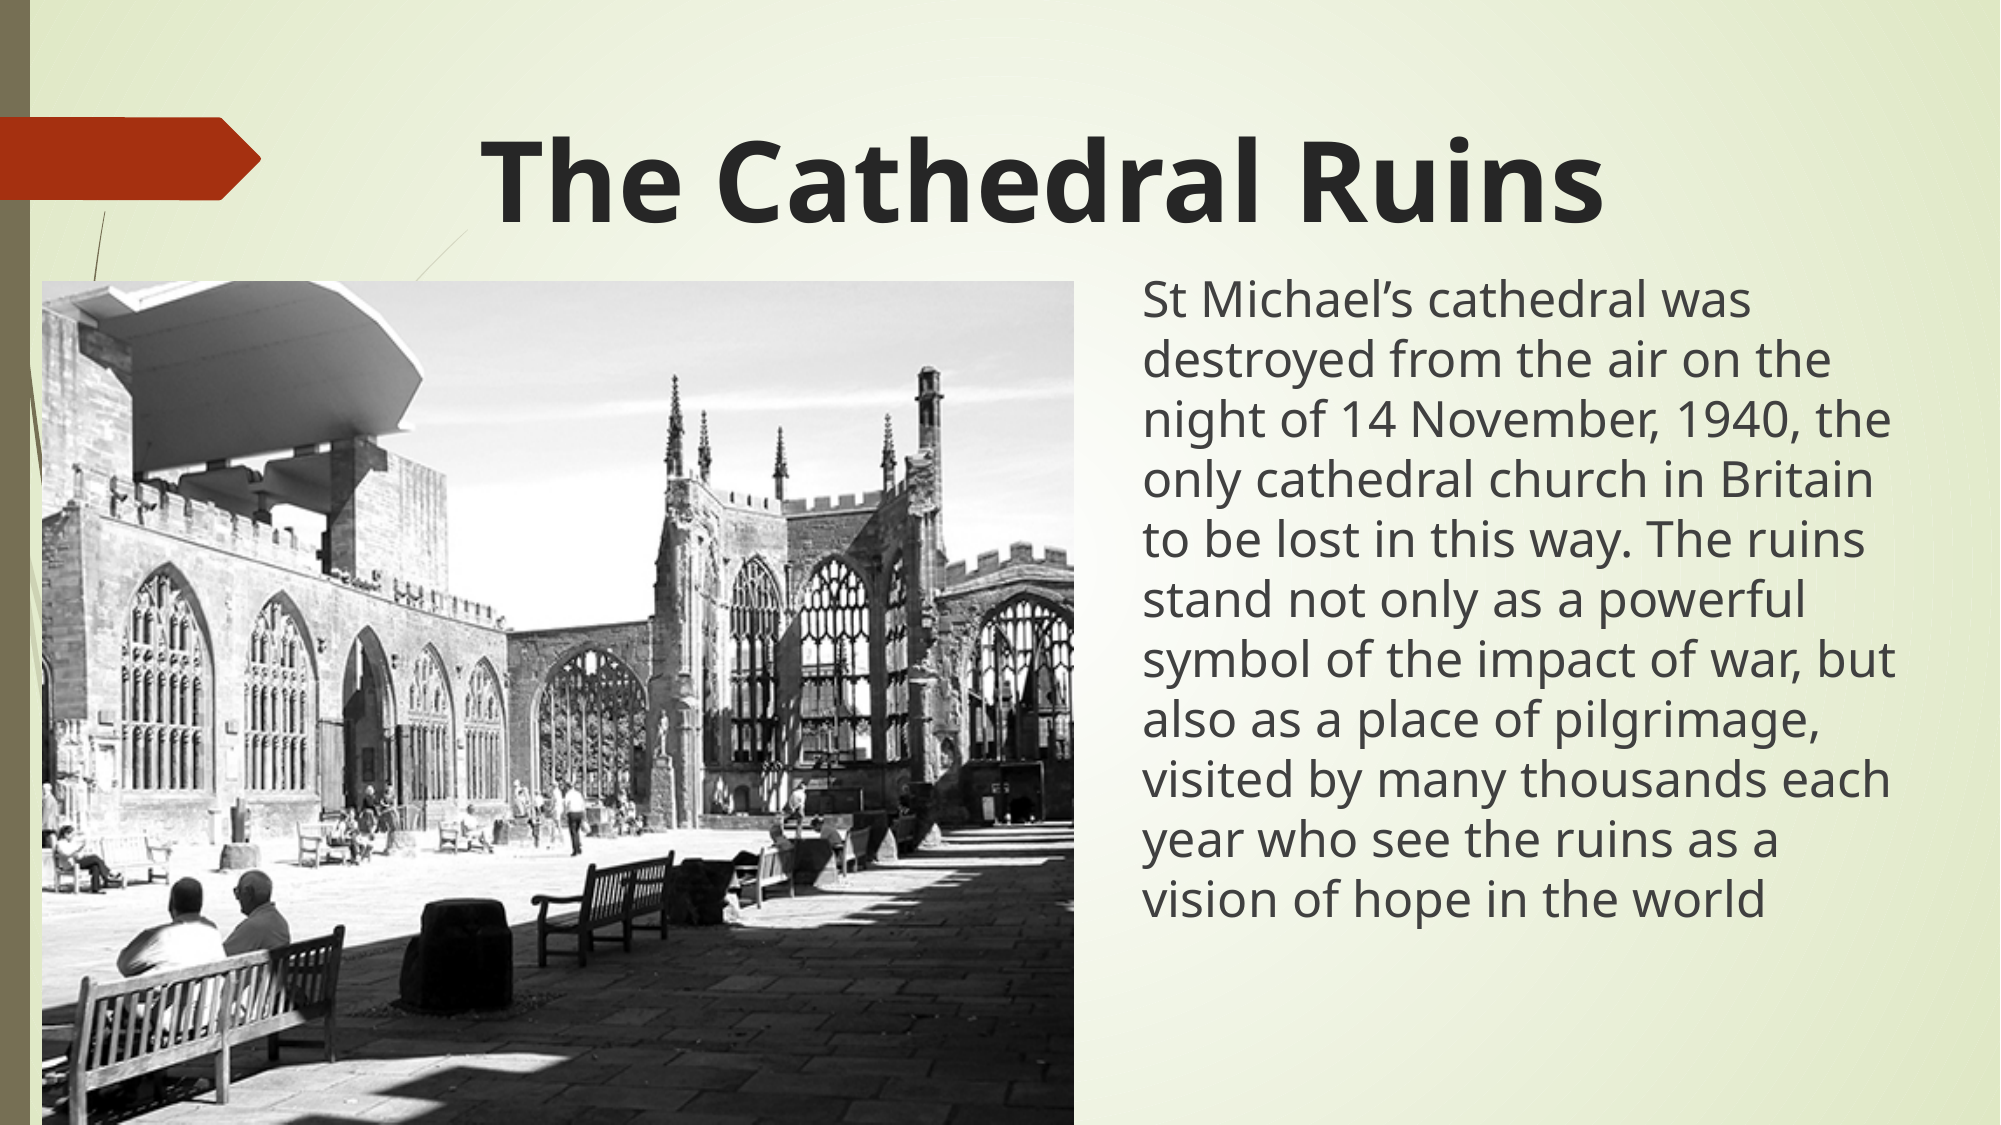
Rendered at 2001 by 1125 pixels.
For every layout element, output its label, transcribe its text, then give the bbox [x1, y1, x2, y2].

picture [42, 281, 1074, 1125]
title The Cathedral Ruins [199, 102, 1888, 313]
list St Michael’s cathedral was destroyed from the air on the night of 14 November, 1940, the only cathedral church in Britain to be lost in this way. The ruins stand not only as a powerful symbol of the impact of war, but also as a place of pilgrimage, visited by many thousands each year who see the ruins as a vision of hope in the world [1127, 260, 1941, 1076]
